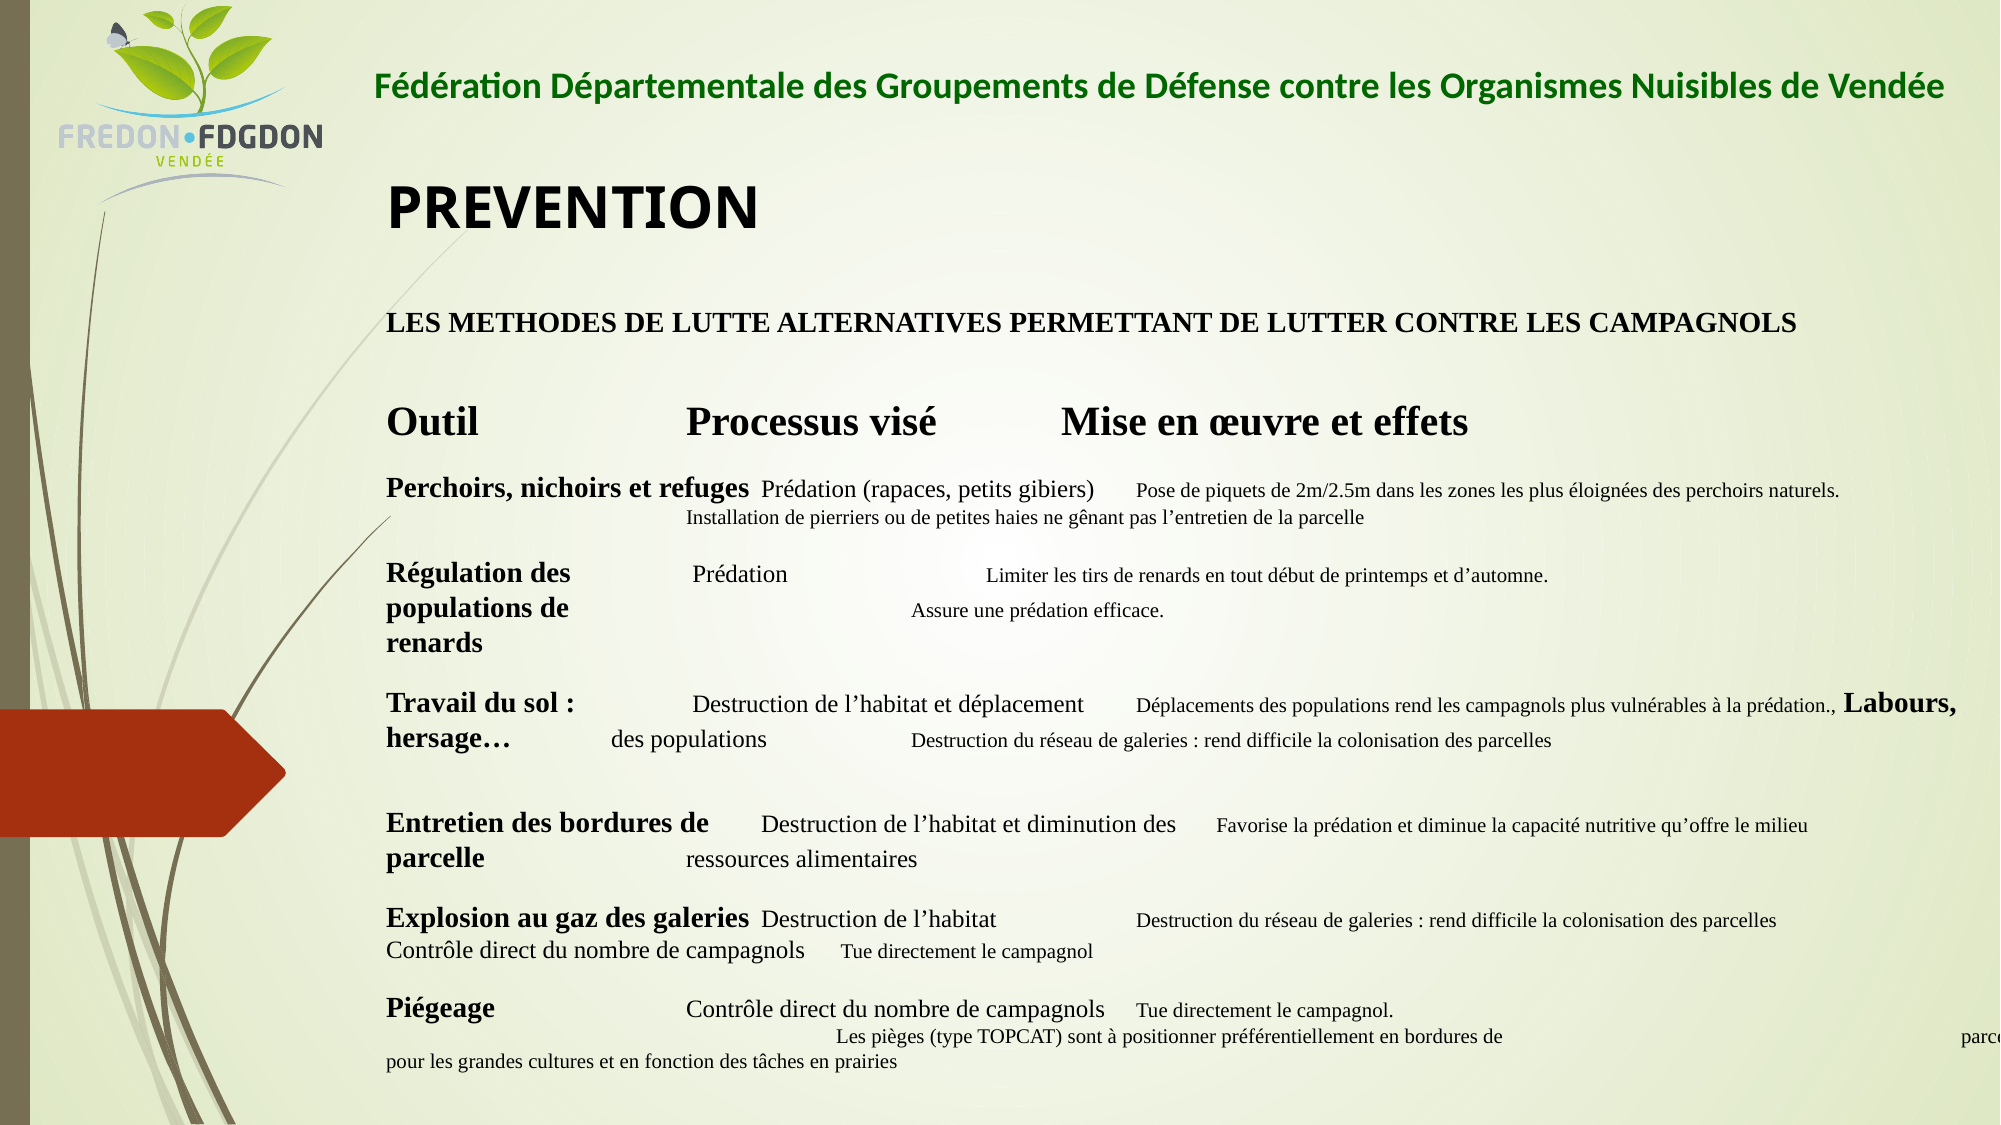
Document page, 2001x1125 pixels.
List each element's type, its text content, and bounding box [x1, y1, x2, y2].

text_box Fédération Départementale des Groupements de Défense contre les Organismes Nuisibles de Vendée [322, 54, 2000, 114]
text_box LES METHODES DE LUTTE ALTERNATIVES PERMETTANT DE LUTTER CONTRE LES CAMPAGNOLS Outil Processus visé Mise en œuvre et effets Perchoirs, nichoirs et refuges Prédation (rapaces, petits gibiers) Pose de piquets de 2m/2.5m dans les zones les plus éloignées des perchoirs naturels. Installation de pierriers ou de petites haies ne gênant pas l’entretien de la parcelle Régulation des Prédation Limiter les tirs de renards en tout début de printemps et d’automne. populations de Assure une prédation efficace. renards Travail du sol : Destruction de l’habitat et déplacement Déplacements des populations rend les campagnols plus vulnérables à la prédation., Labours, hersage… des populations Destruction du réseau de galeries : rend difficile la colonisation des parcelles Entretien des bordures de Destruction de l’habitat et diminution des Favorise la prédation et diminue la capacité nutritive qu’offre le milieu parcelle ressources alimentaires Explosion au gaz des galeries Destruction de l’habitat Destruction du réseau de galeries : rend difficile la colonisation des parcelles Contrôle direct du nombre de campagnols Tue directement le campagnol Piégeage Contrôle direct du nombre de campagnols Tue directement le campagnol. Les pièges (type TOPCAT) sont à positionner préférentiellement en bordures de parcelles pour les grandes cultures et en fonction des tâches en prairies [371, 296, 2000, 1081]
text_box PREVENTION [371, 163, 776, 248]
picture [59, 0, 322, 206]
